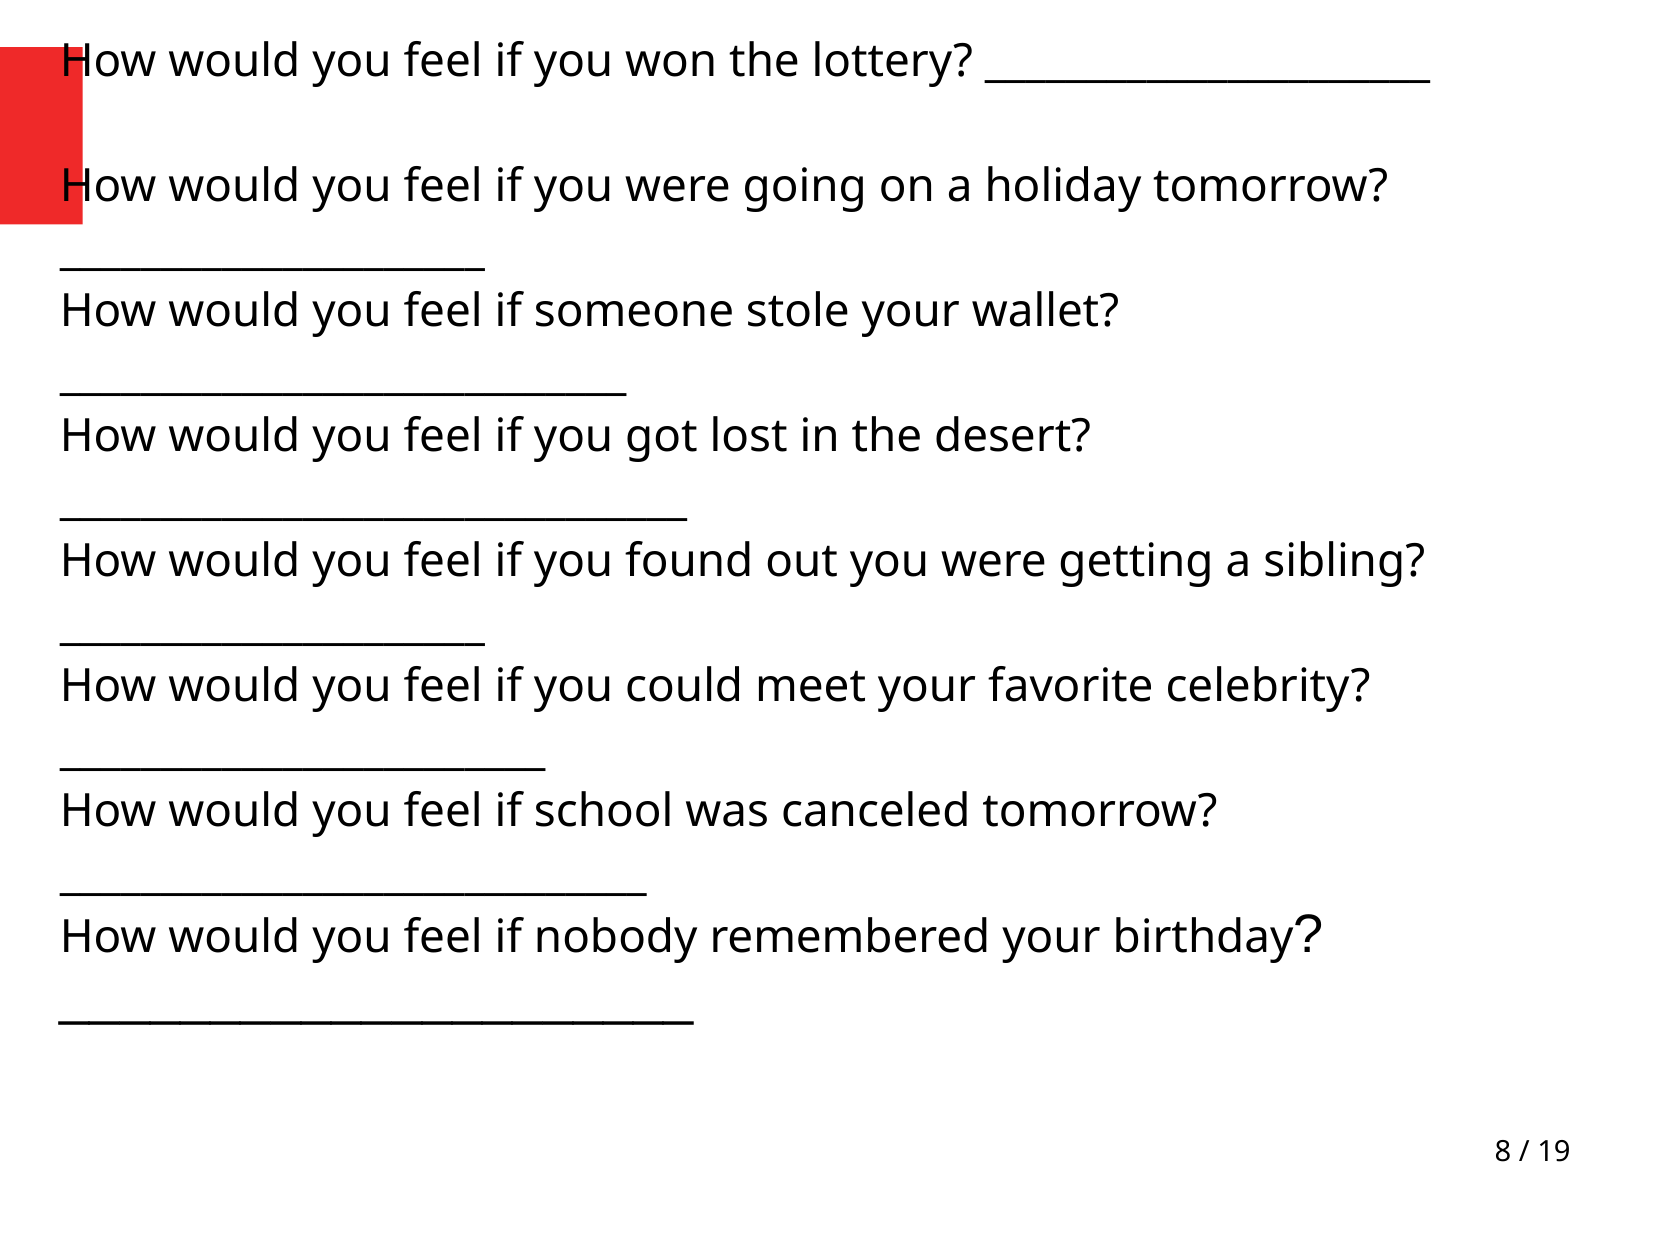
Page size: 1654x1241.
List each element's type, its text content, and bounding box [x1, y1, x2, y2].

text_box How would you feel if you won the lottery? ______________________ How would you feel if you were going on a holiday tomorrow?_____________________ How would you feel if someone stole your wallet?____________________________ How would you feel if you got lost in the desert?_______________________________ How would you feel if you found out you were getting a sibling?_____________________ How would you feel if you could meet your favorite celebrity?________________________ How would you feel if school was canceled tomorrow?_____________________________ How would you feel if nobody remembered your birthday?_____________________ [45, 0, 1654, 1221]
